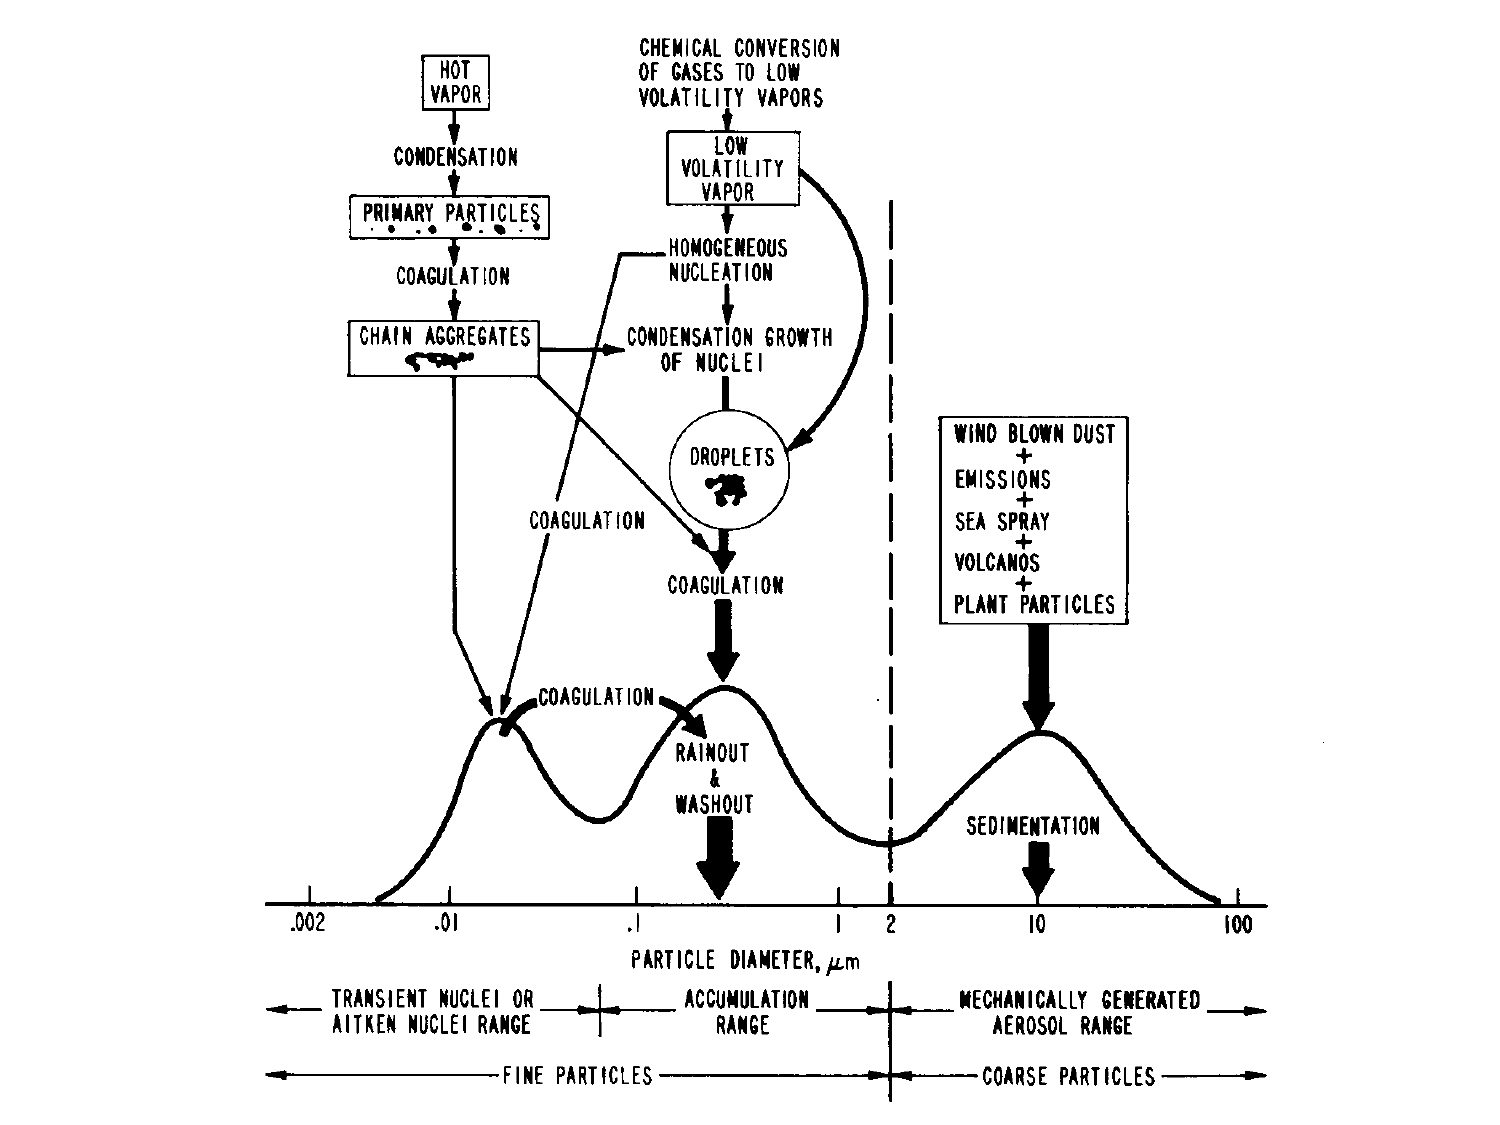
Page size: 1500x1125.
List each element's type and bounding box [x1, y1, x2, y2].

picture [212, 1, 1338, 1125]
